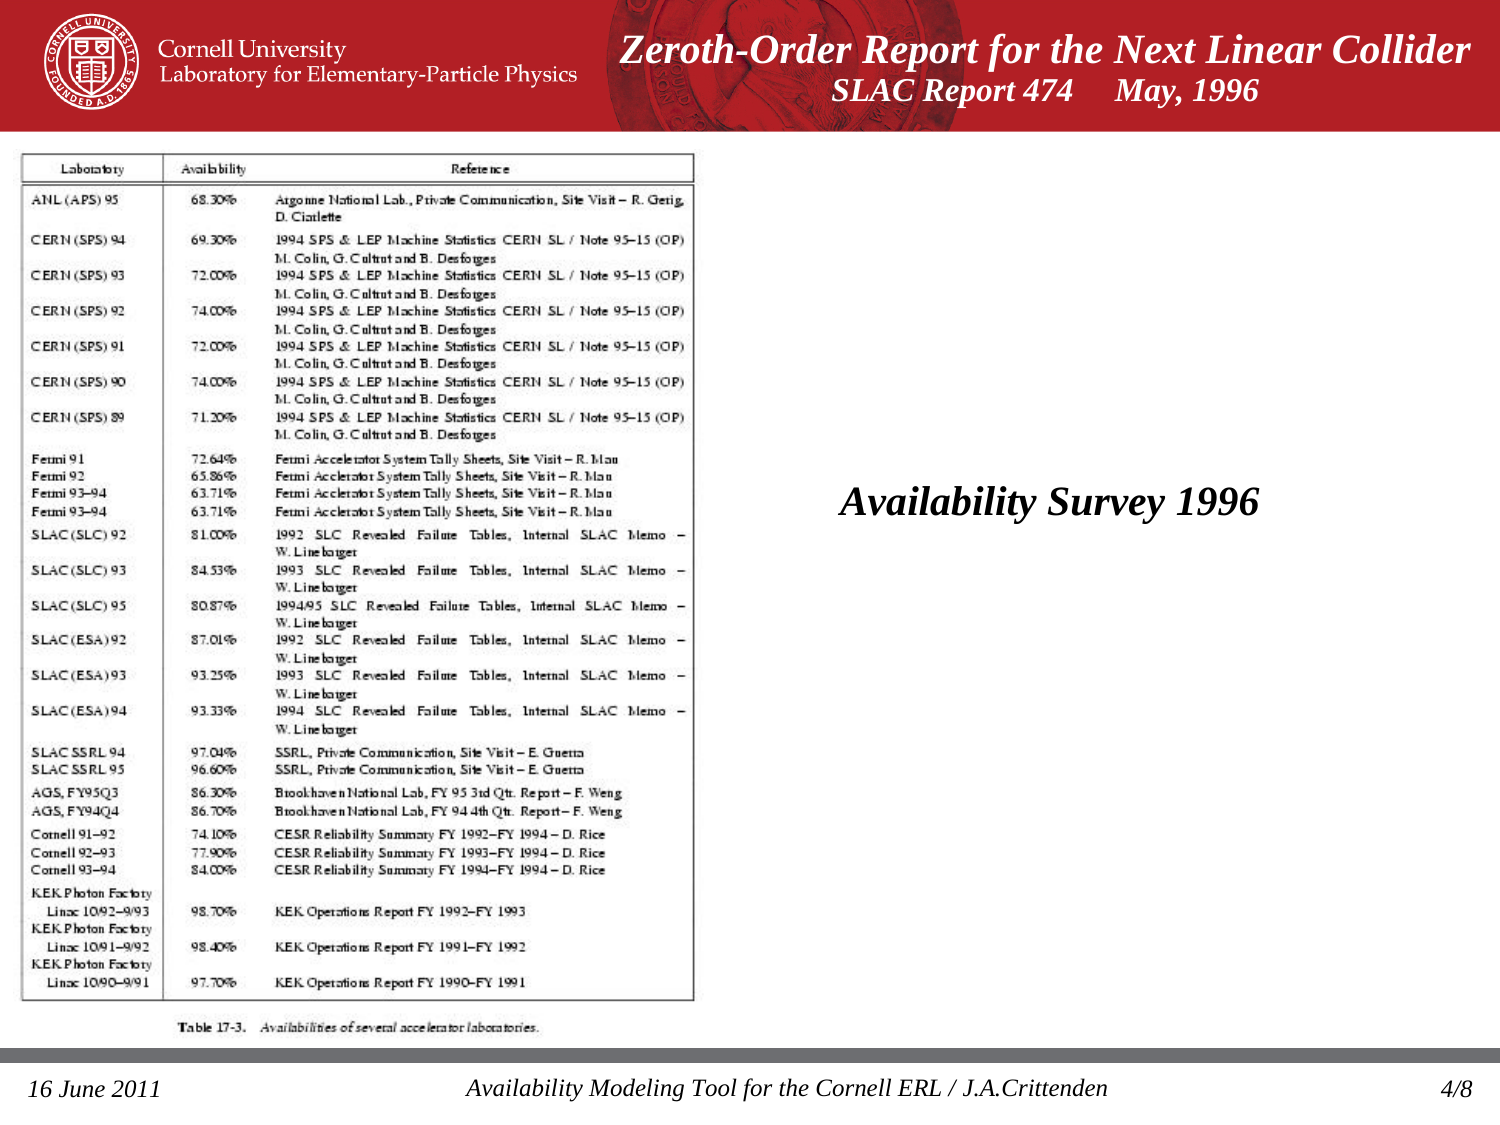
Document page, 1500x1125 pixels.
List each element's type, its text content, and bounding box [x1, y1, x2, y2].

title Zeroth-Order Report for the Next Linear Collider SLAC Report 474 May, 1996 [600, 0, 1492, 136]
picture [0, 0, 600, 132]
text_box Availability Survey 1996 [825, 478, 1276, 676]
picture [1492, 0, 1500, 132]
picture [13, 149, 707, 1043]
